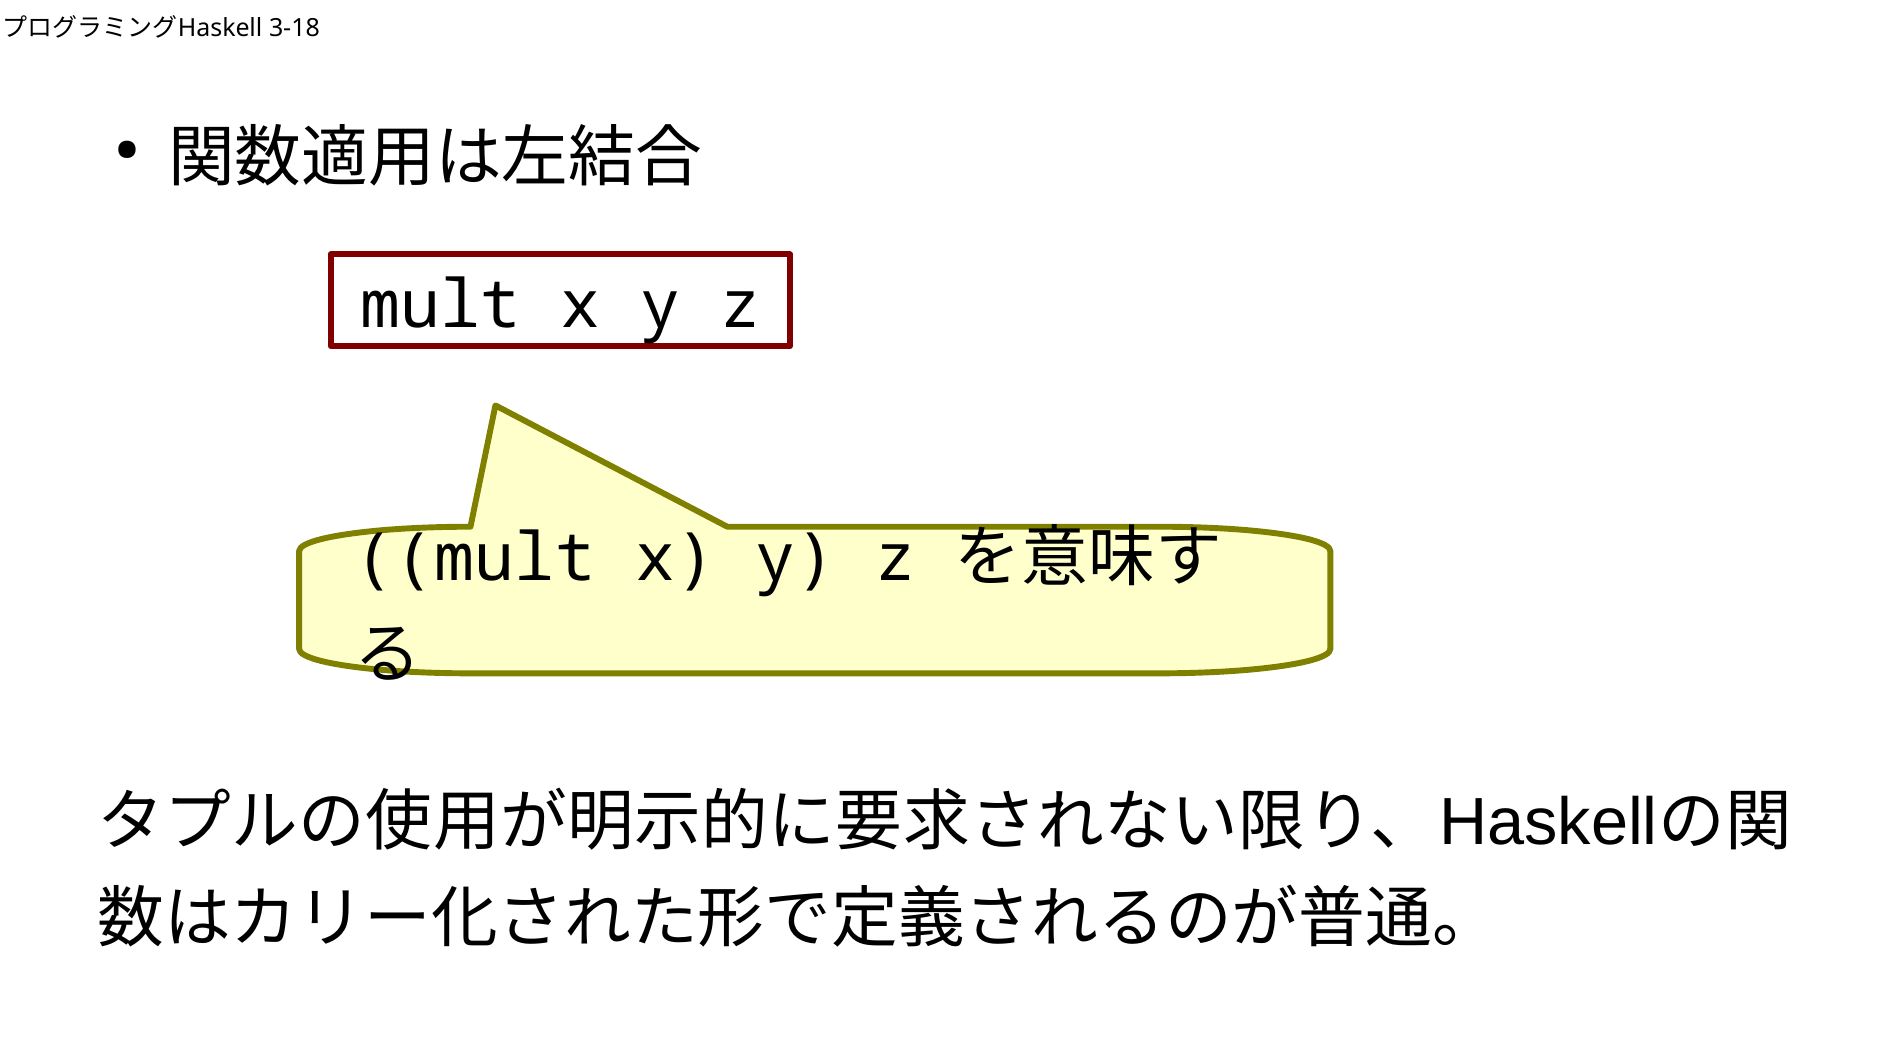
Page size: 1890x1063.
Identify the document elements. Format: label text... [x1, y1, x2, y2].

list 関数適用は左結合 [94, 100, 1796, 175]
text_box ((mult x) y) z を意味する [299, 405, 1331, 674]
list タプルの使用が明示的に要求されない限り、Haskellの関数はカリー化された形で定義されるのが普通。 [94, 764, 1796, 912]
text_box mult x y z [330, 254, 790, 347]
